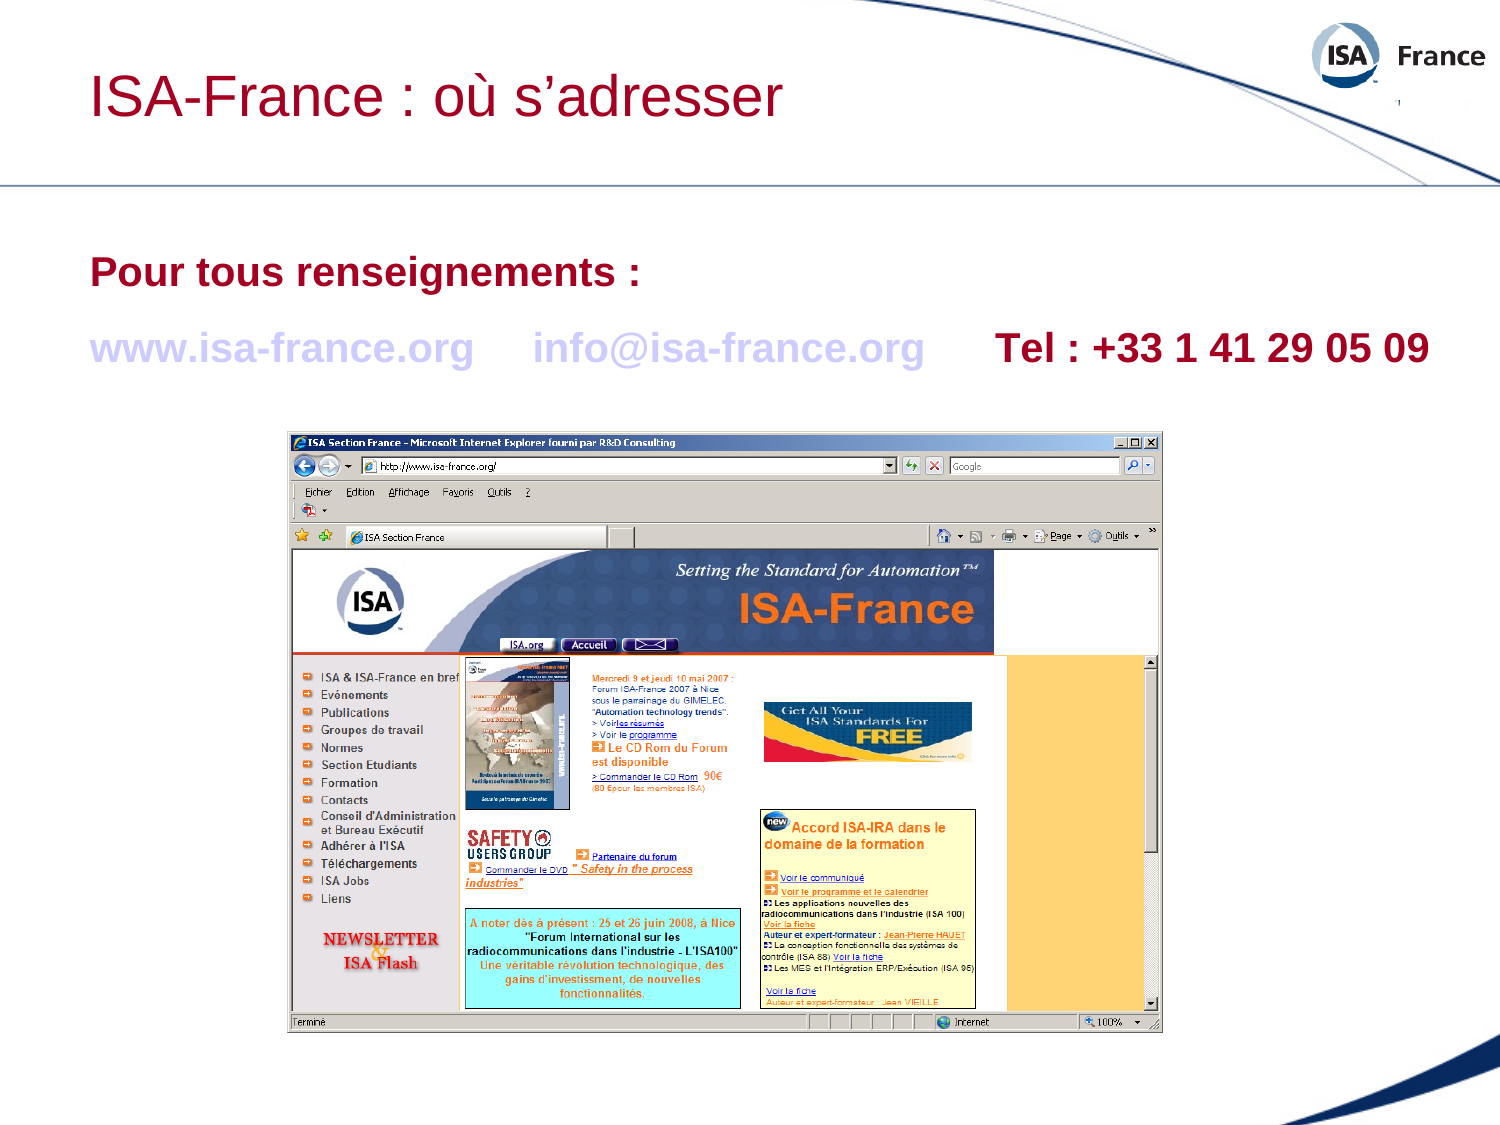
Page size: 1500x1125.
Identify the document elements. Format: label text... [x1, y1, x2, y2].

picture [0, 0, 1500, 1125]
text_box Pour tous renseignements : www.isa-france.org info@isa-france.org Tel : +33 1 41 29 05 09 [74, 237, 1476, 379]
text_box ISA-France : où s’adresser [75, 49, 1146, 147]
